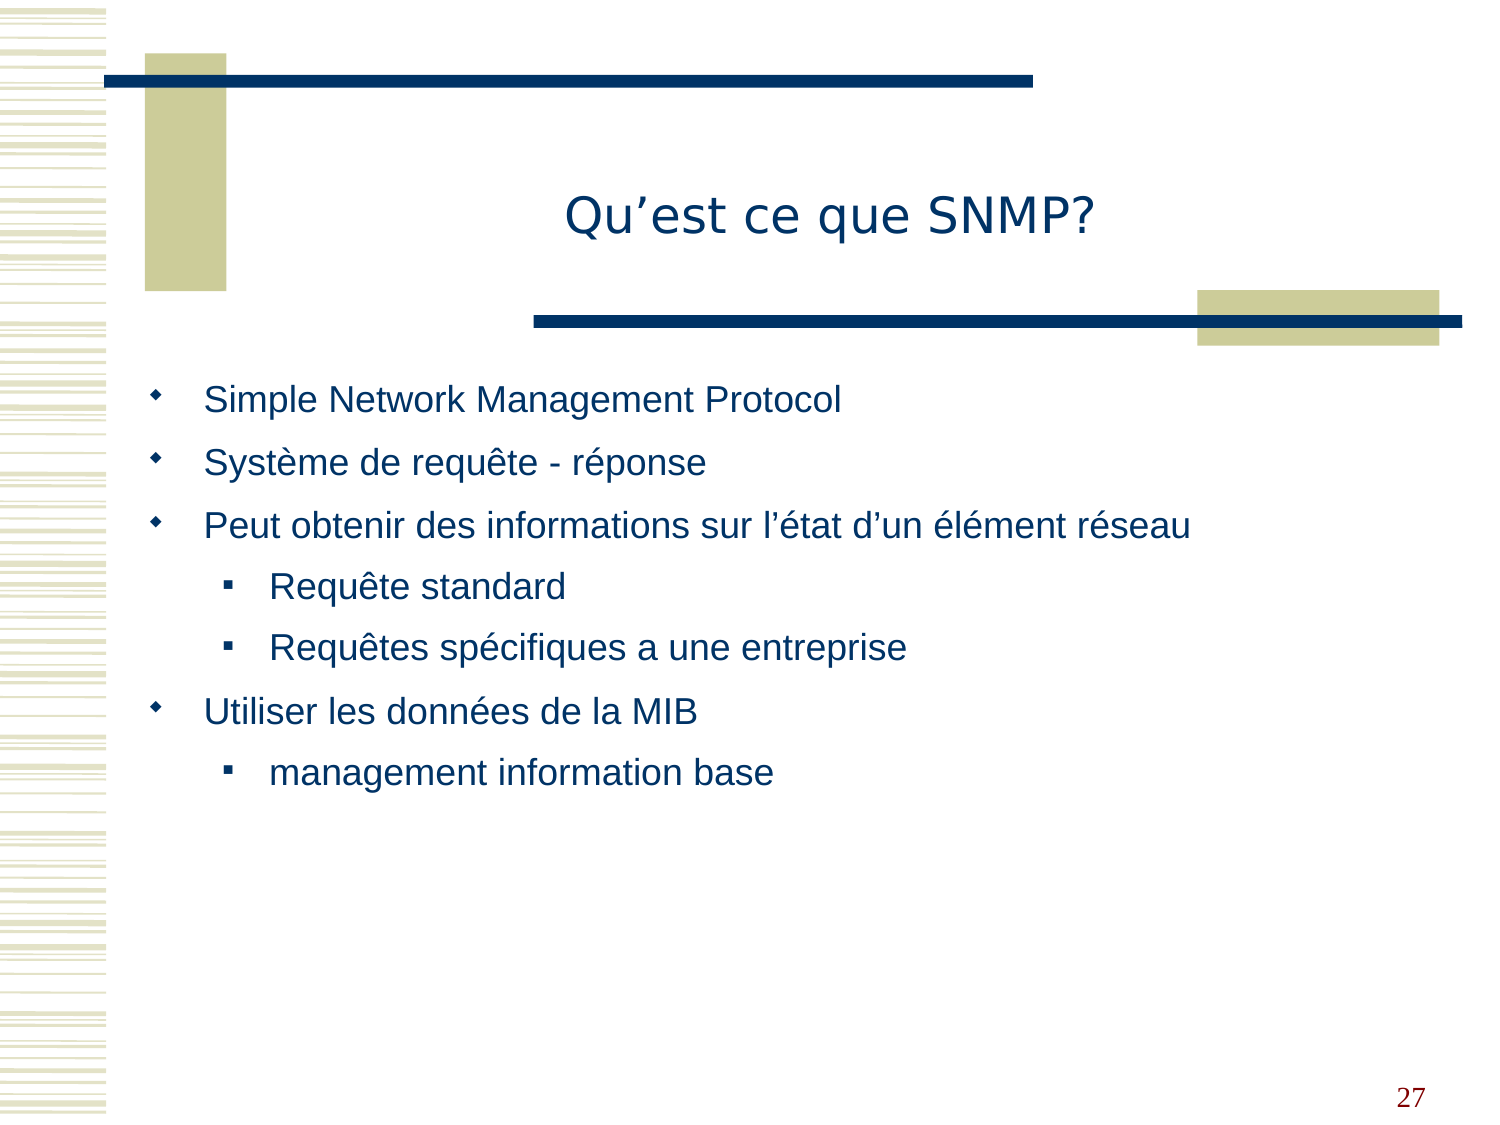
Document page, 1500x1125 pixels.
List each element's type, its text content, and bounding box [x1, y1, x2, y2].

list Simple Network Management Protocol Système de requête - réponse Peut obtenir des informations sur l’état d’un élément réseau Requête standard Requêtes spécifiques a une entreprise Utiliser les données de la MIB management information base [132, 363, 1439, 1001]
title Qu’est ce que SNMP? [225, 149, 1437, 251]
